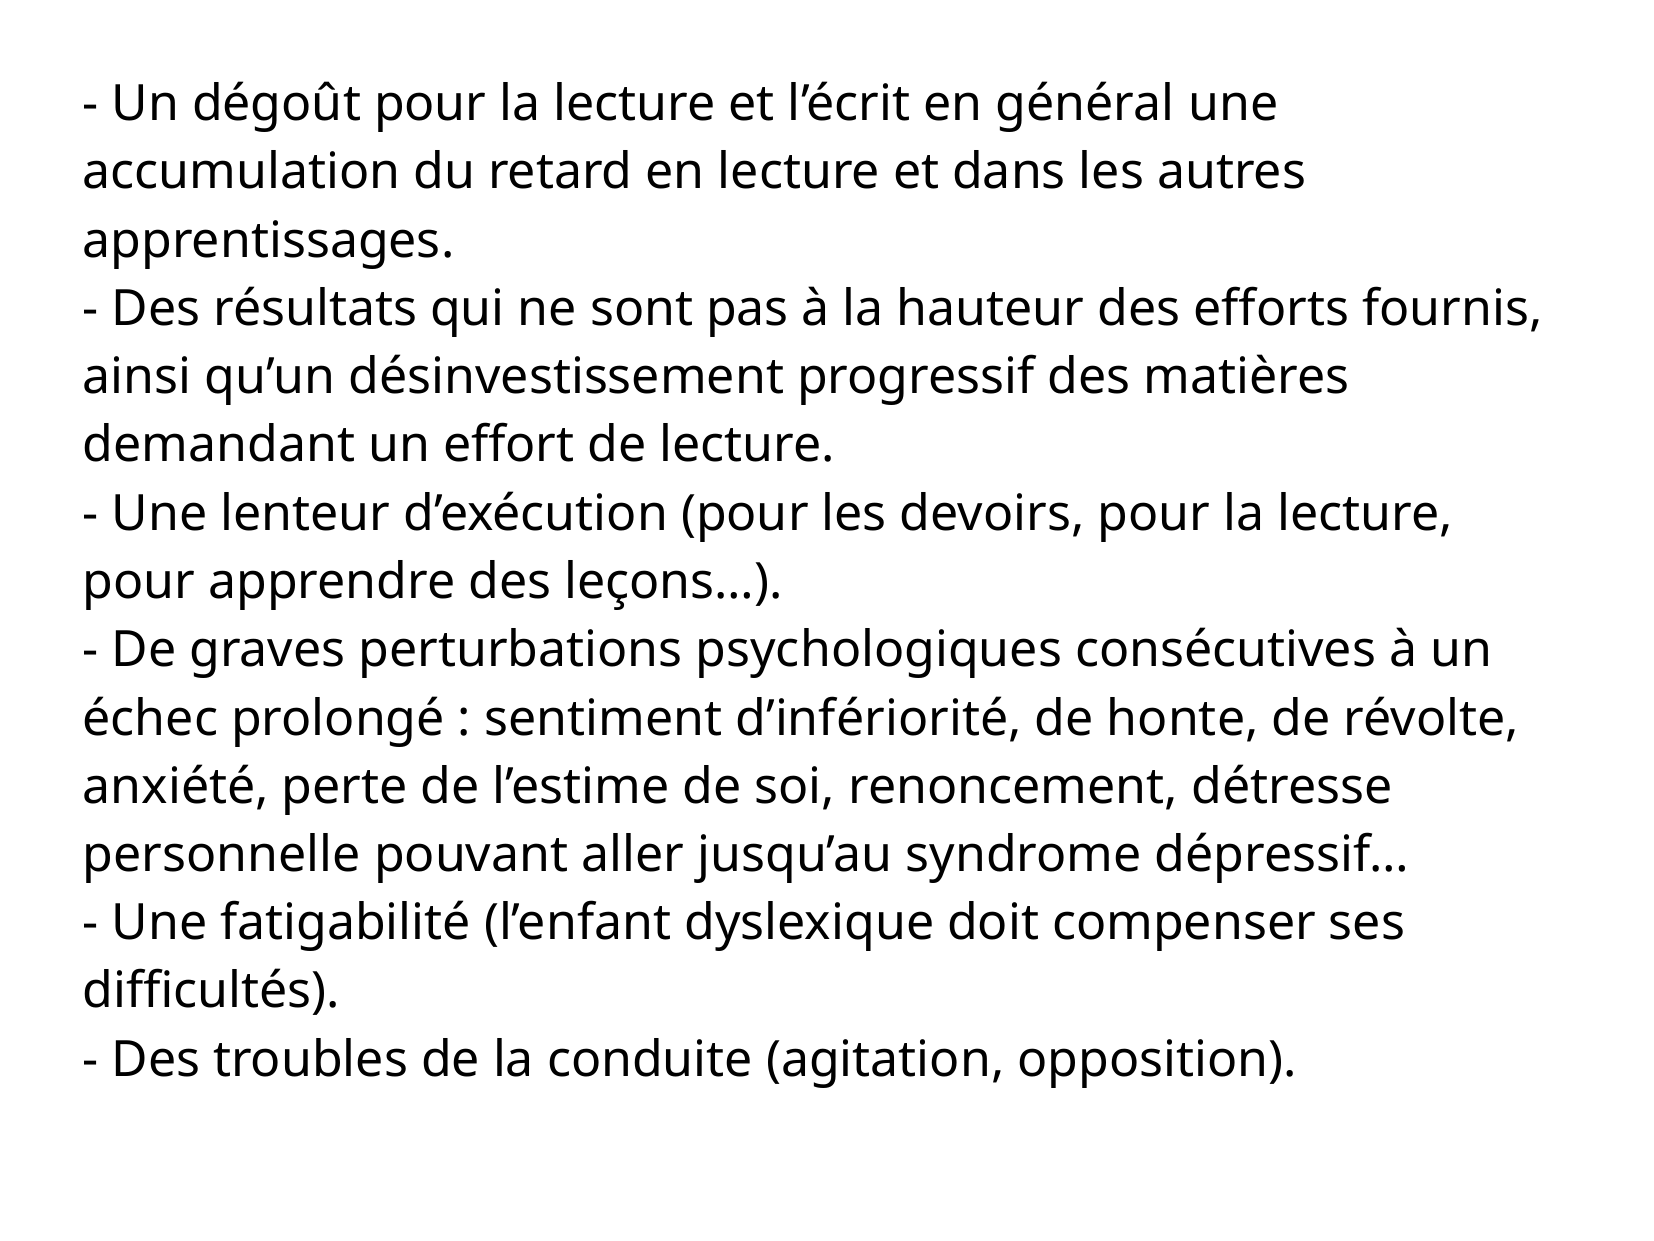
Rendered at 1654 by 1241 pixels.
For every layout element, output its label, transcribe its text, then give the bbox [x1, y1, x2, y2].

subtitle - Un dégoût pour la lecture et l’écrit en général une accumulation du retard en lecture et dans les autres apprentissages. - Des résultats qui ne sont pas à la hauteur des efforts fournis, ainsi qu’un désinvestissement progressif des matières demandant un effort de lecture. - Une lenteur d’exécution (pour les devoirs, pour la lecture, pour apprendre des leçons…). - De graves perturbations psychologiques consécutives à un échec prolongé : sentiment d’infériorité, de honte, de révolte, anxiété, perte de l’estime de soi, renoncement, détresse personnelle pouvant aller jusqu’au syndrome dépressif… - Une fatigabilité (l’enfant dyslexique doit compenser ses difficultés). - Des troubles de la conduite (agitation, opposition). [82, 49, 1571, 1109]
